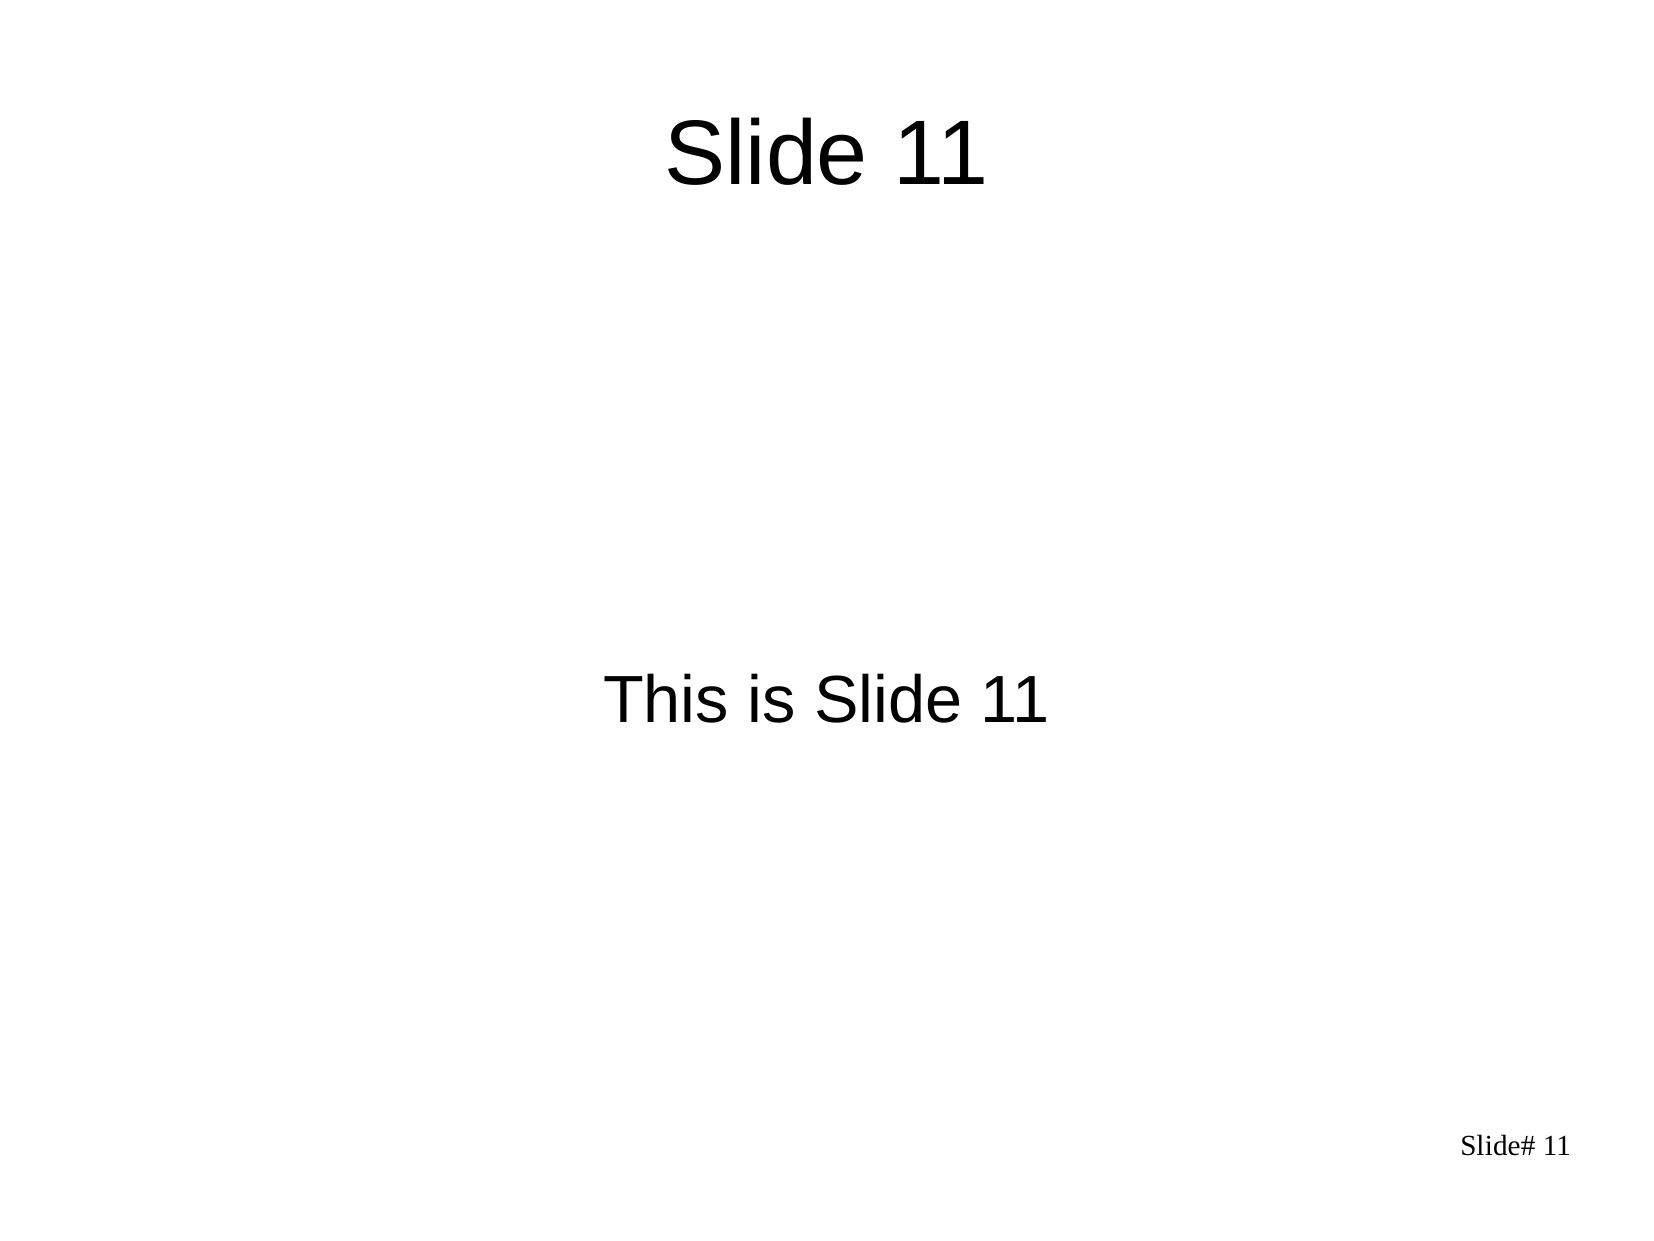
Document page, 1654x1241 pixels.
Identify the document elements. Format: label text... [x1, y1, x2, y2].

subtitle This is Slide 11 [82, 290, 1571, 1109]
title Slide 11 [82, 49, 1571, 257]
